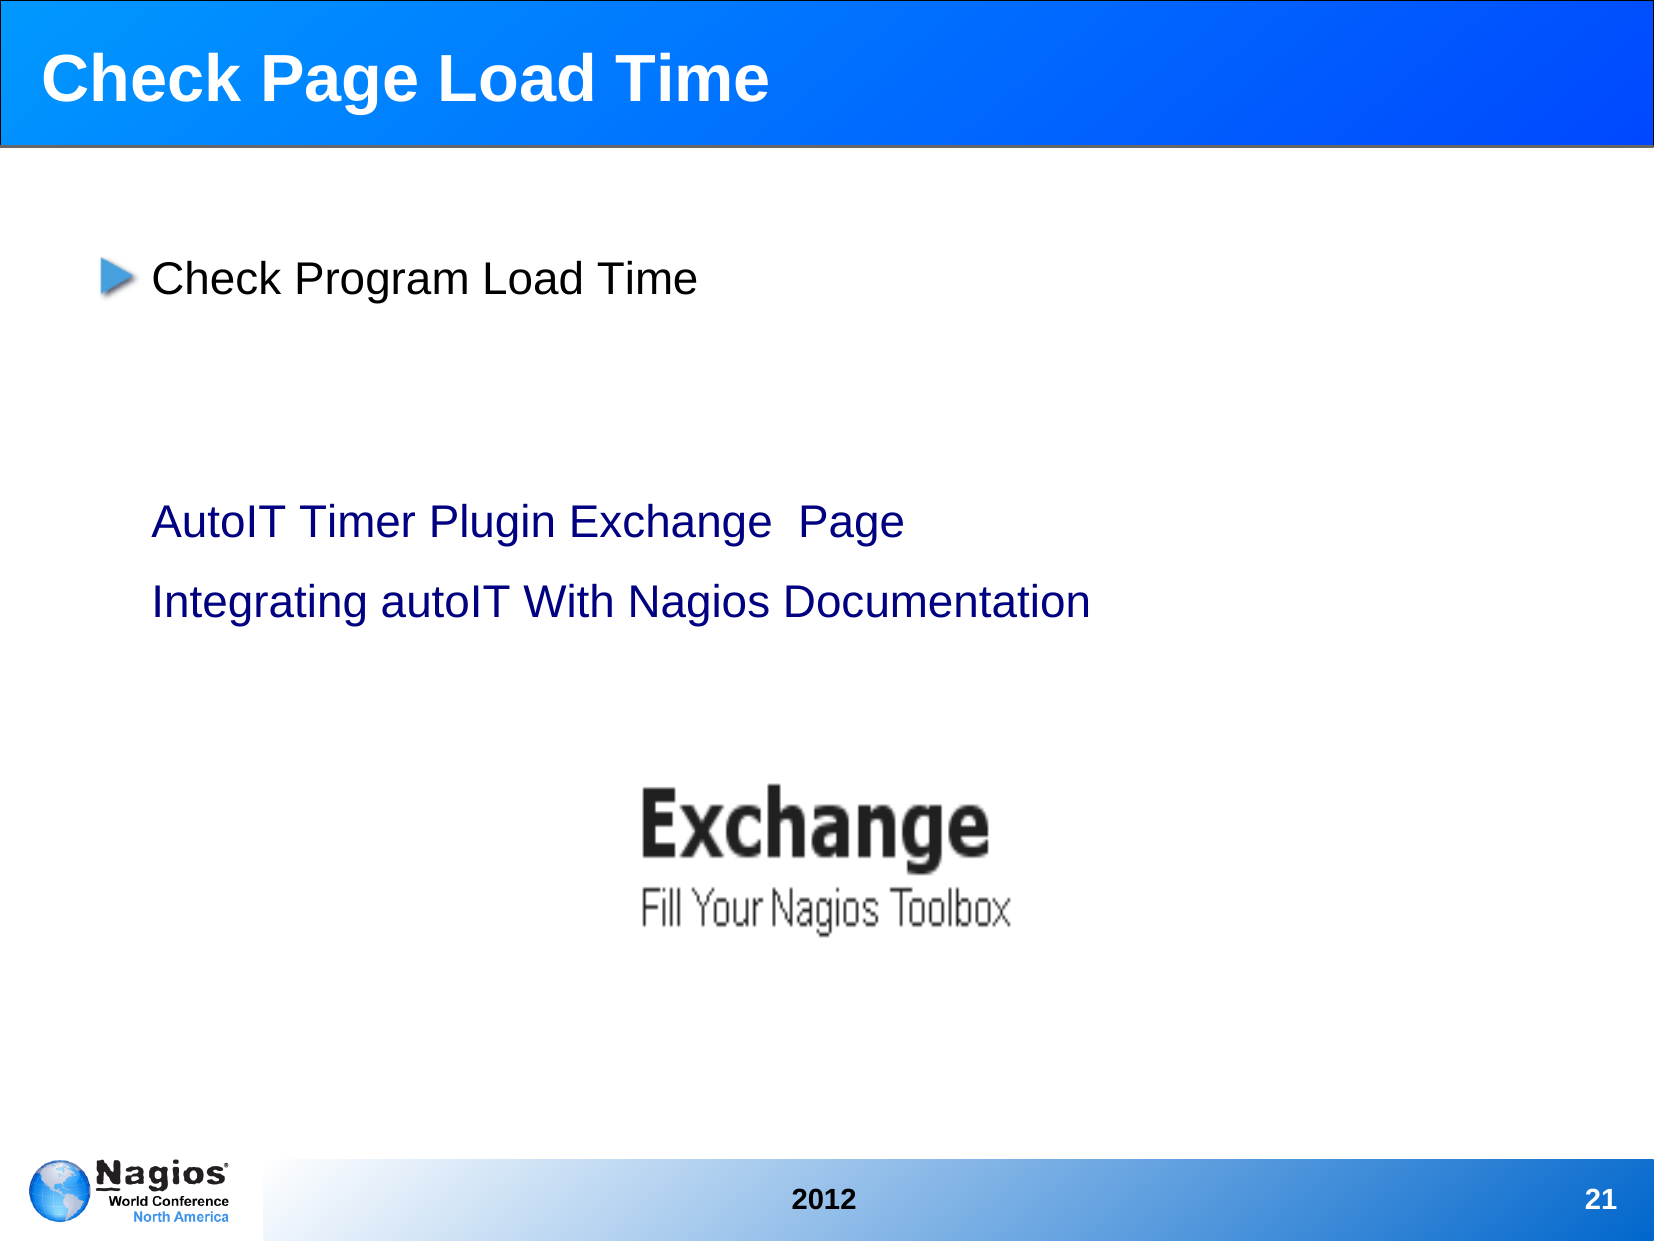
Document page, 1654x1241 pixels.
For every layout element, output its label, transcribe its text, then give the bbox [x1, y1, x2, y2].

picture [639, 779, 1018, 941]
picture [29, 1159, 229, 1235]
title Check Page Load Time [41, 0, 1248, 211]
list Check Program Load Time AutoIT Timer Plugin Exchange Page Integrating autoIT With Nagios Documentation [80, 253, 1569, 627]
